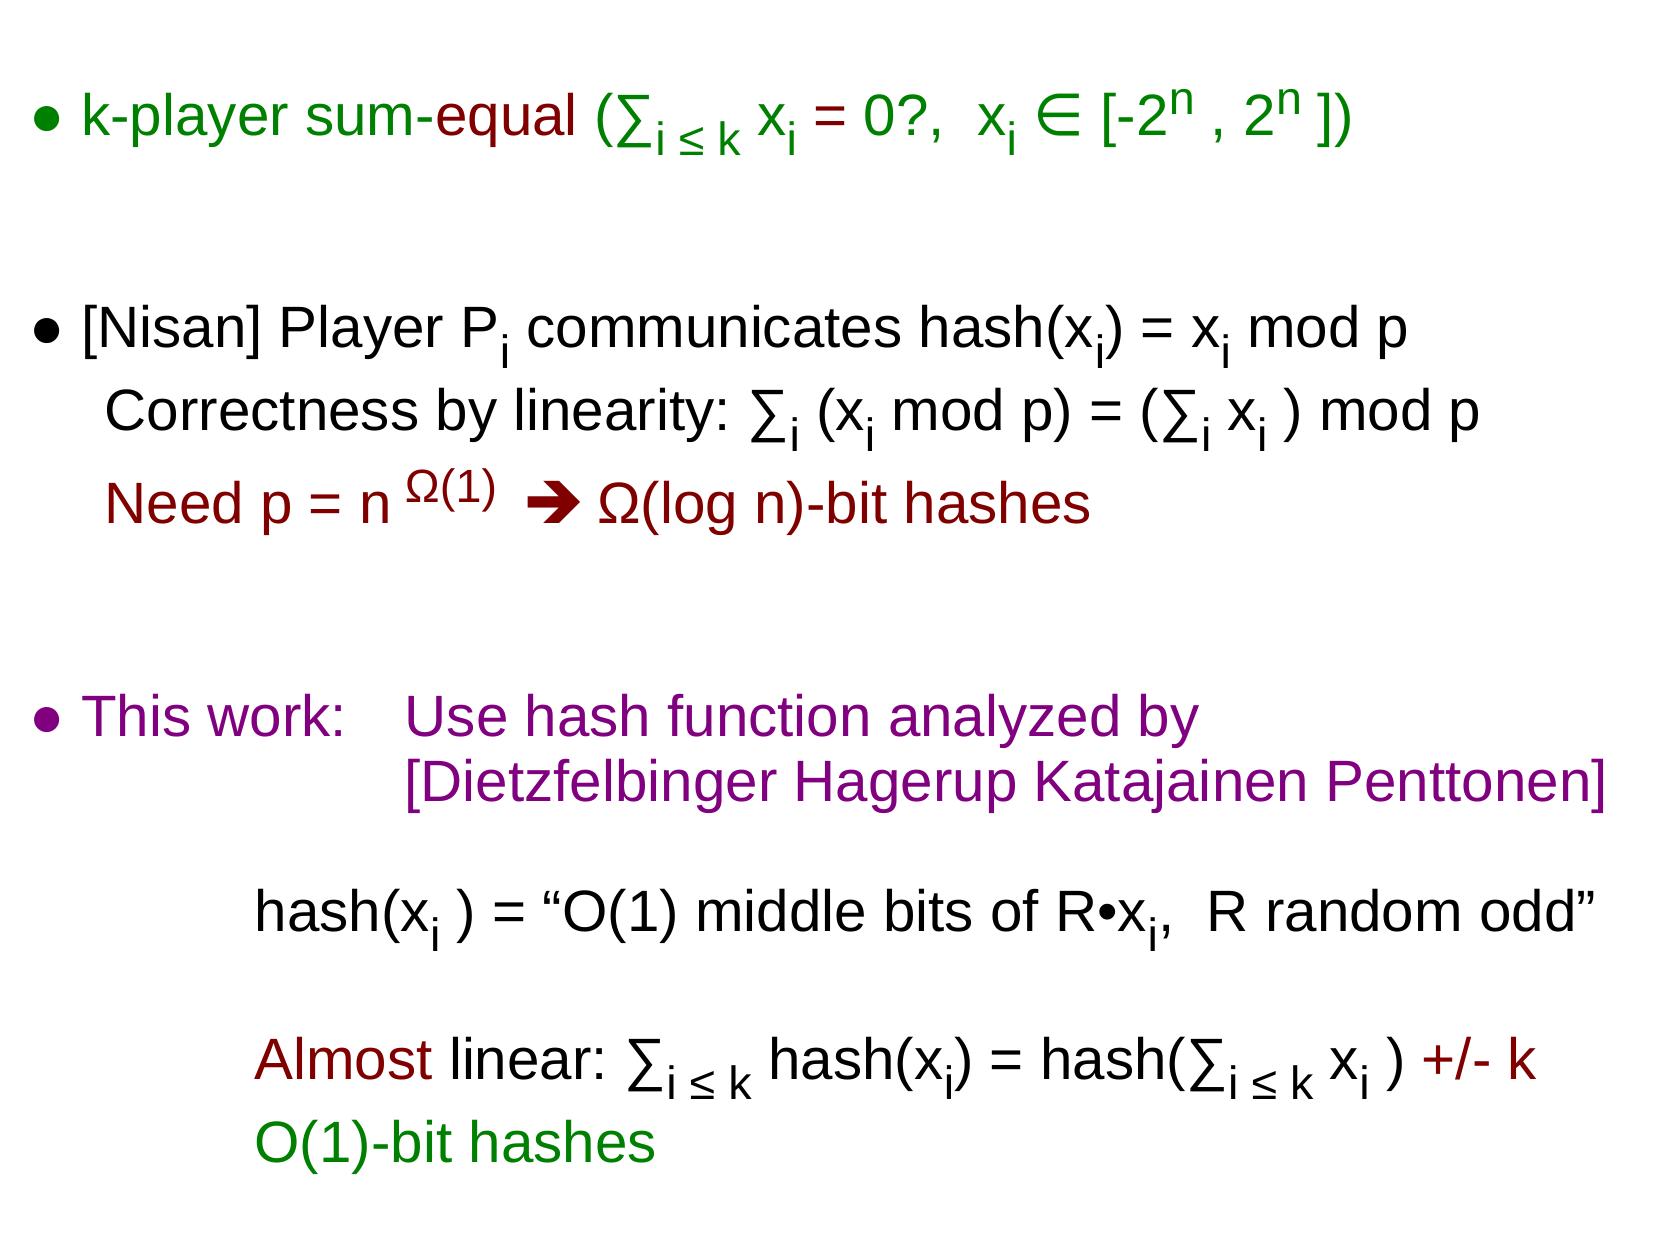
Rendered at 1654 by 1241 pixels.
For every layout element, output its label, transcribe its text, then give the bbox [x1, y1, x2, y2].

text_box ● k-player sum-equal (∑i ≤ k xi = 0?, xi ∈ [-2n , 2n ]) ● [Nisan] Player Pi communicates hash(xi) = xi mod p Correctness by linearity: ∑i (xi mod p) = (∑i xi ) mod p Need p = n Ω(1)  Ω(log n)-bit hashes ● This work: Use hash function analyzed by [Dietzfelbinger Hagerup Katajainen Penttonen] hash(xi ) = “O(1) middle bits of R•xi, R random odd” Almost linear: ∑i ≤ k hash(xi) = hash(∑i ≤ k xi ) +/- k O(1)-bit hashes [15, 0, 1636, 1241]
